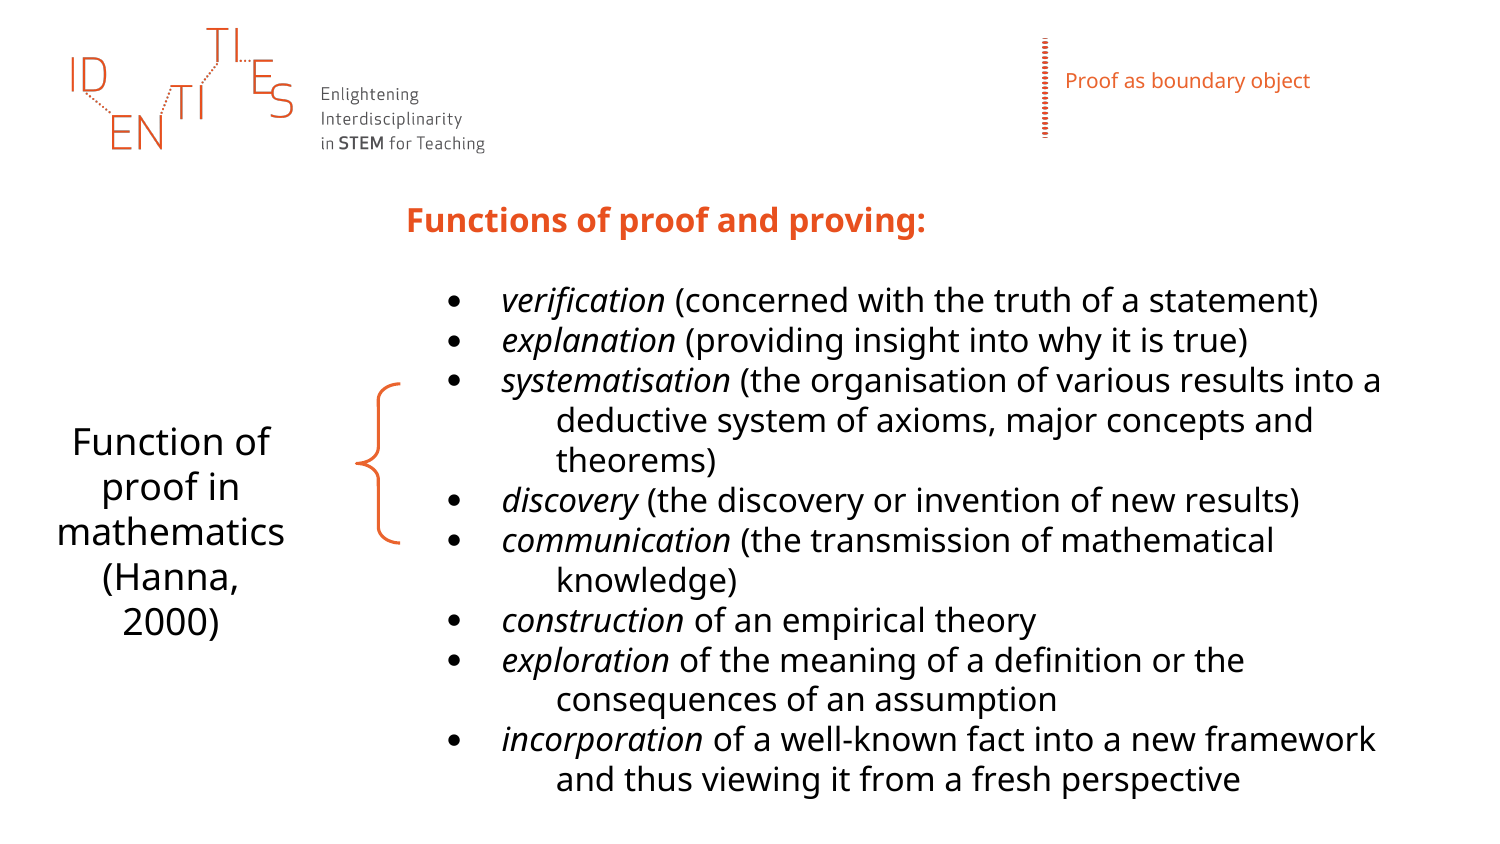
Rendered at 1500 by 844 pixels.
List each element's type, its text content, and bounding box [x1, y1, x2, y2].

text_box [40, 478, 313, 530]
picture [1042, 39, 1051, 139]
text_box Functions of proof and proving: verification (concerned with the truth of a statement) explanation (providing insight into why it is true) systematisation (the organisation of various results into a deductive system of axioms, major concepts and theorems) discovery (the discovery or invention of new results) communication (the transmission of mathematical knowledge) construction of an empirical theory exploration of the meaning of a definition or the consequences of an assumption incorporation of a well-known fact into a new framework and thus viewing it from a fresh perspective [390, 192, 1455, 733]
text_box Proof as boundary object [1050, 60, 1472, 121]
picture [71, 24, 485, 157]
text_box Function of proof in mathematics (Hanna, 2000) [40, 530, 302, 654]
text_box Function of proof in mathematics (Hanna, 2000) [40, 410, 302, 478]
